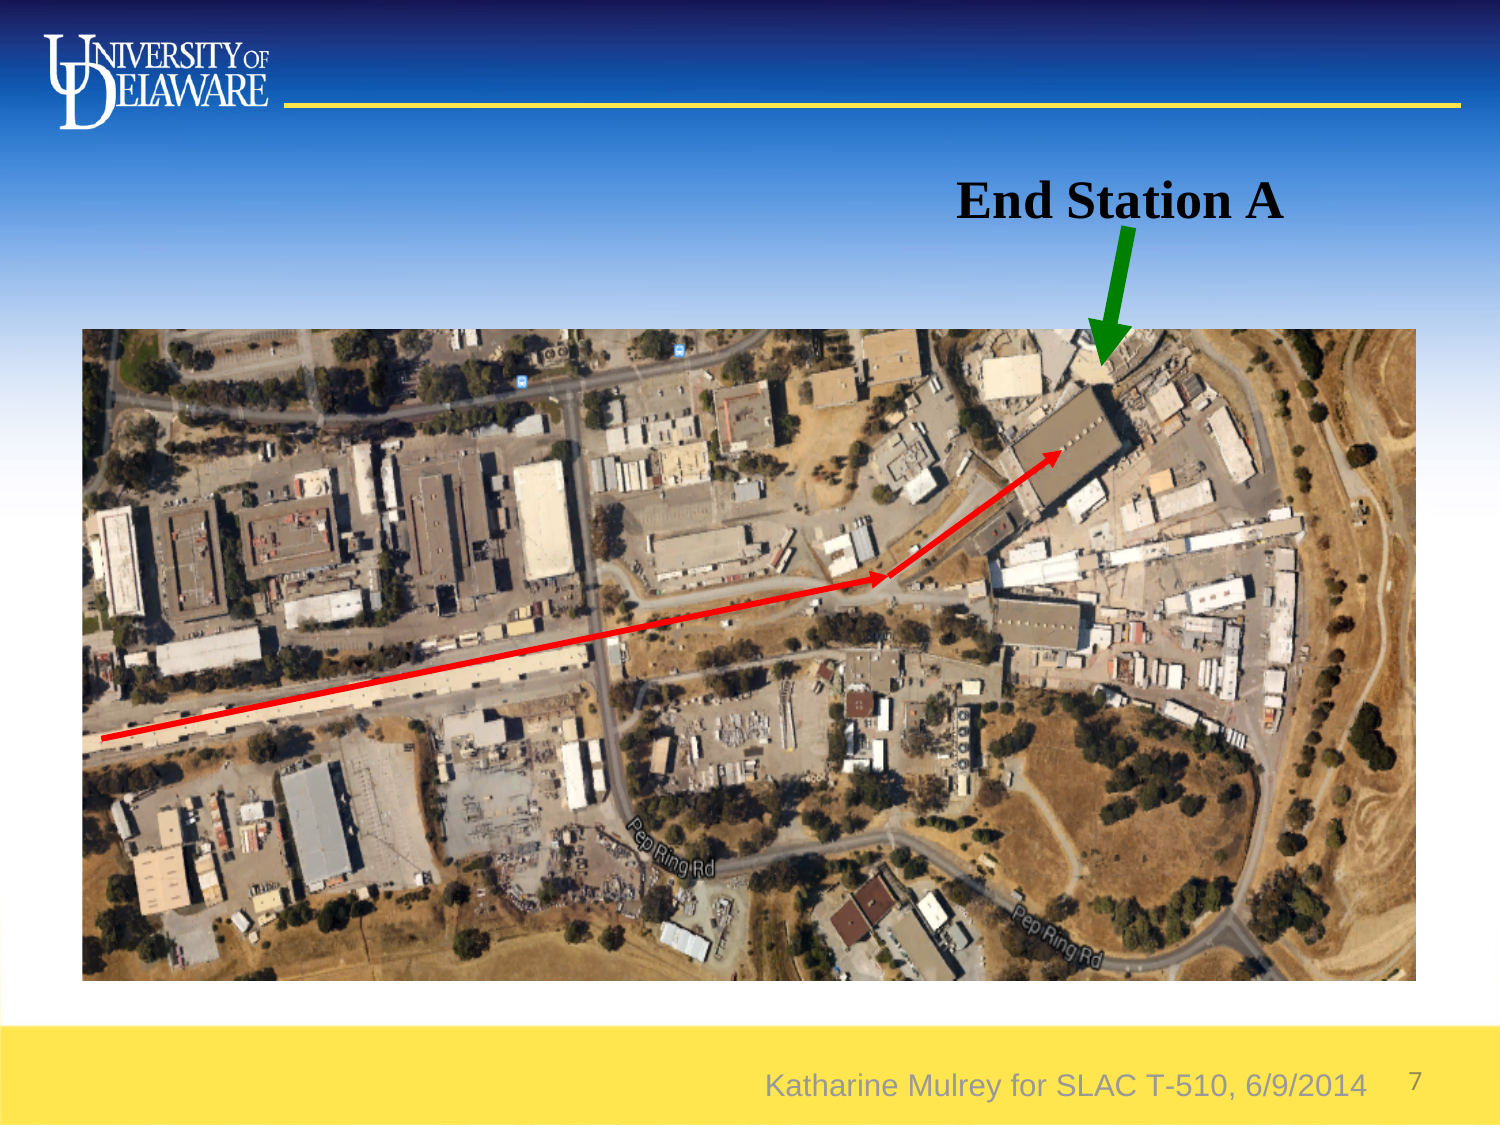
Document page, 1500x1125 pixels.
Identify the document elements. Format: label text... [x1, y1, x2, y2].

text_box Katharine Mulrey for SLAC T-510, 6/9/2014 [750, 1057, 1471, 1111]
text_box End Station A [941, 156, 1383, 237]
picture [0, 0, 1500, 1125]
